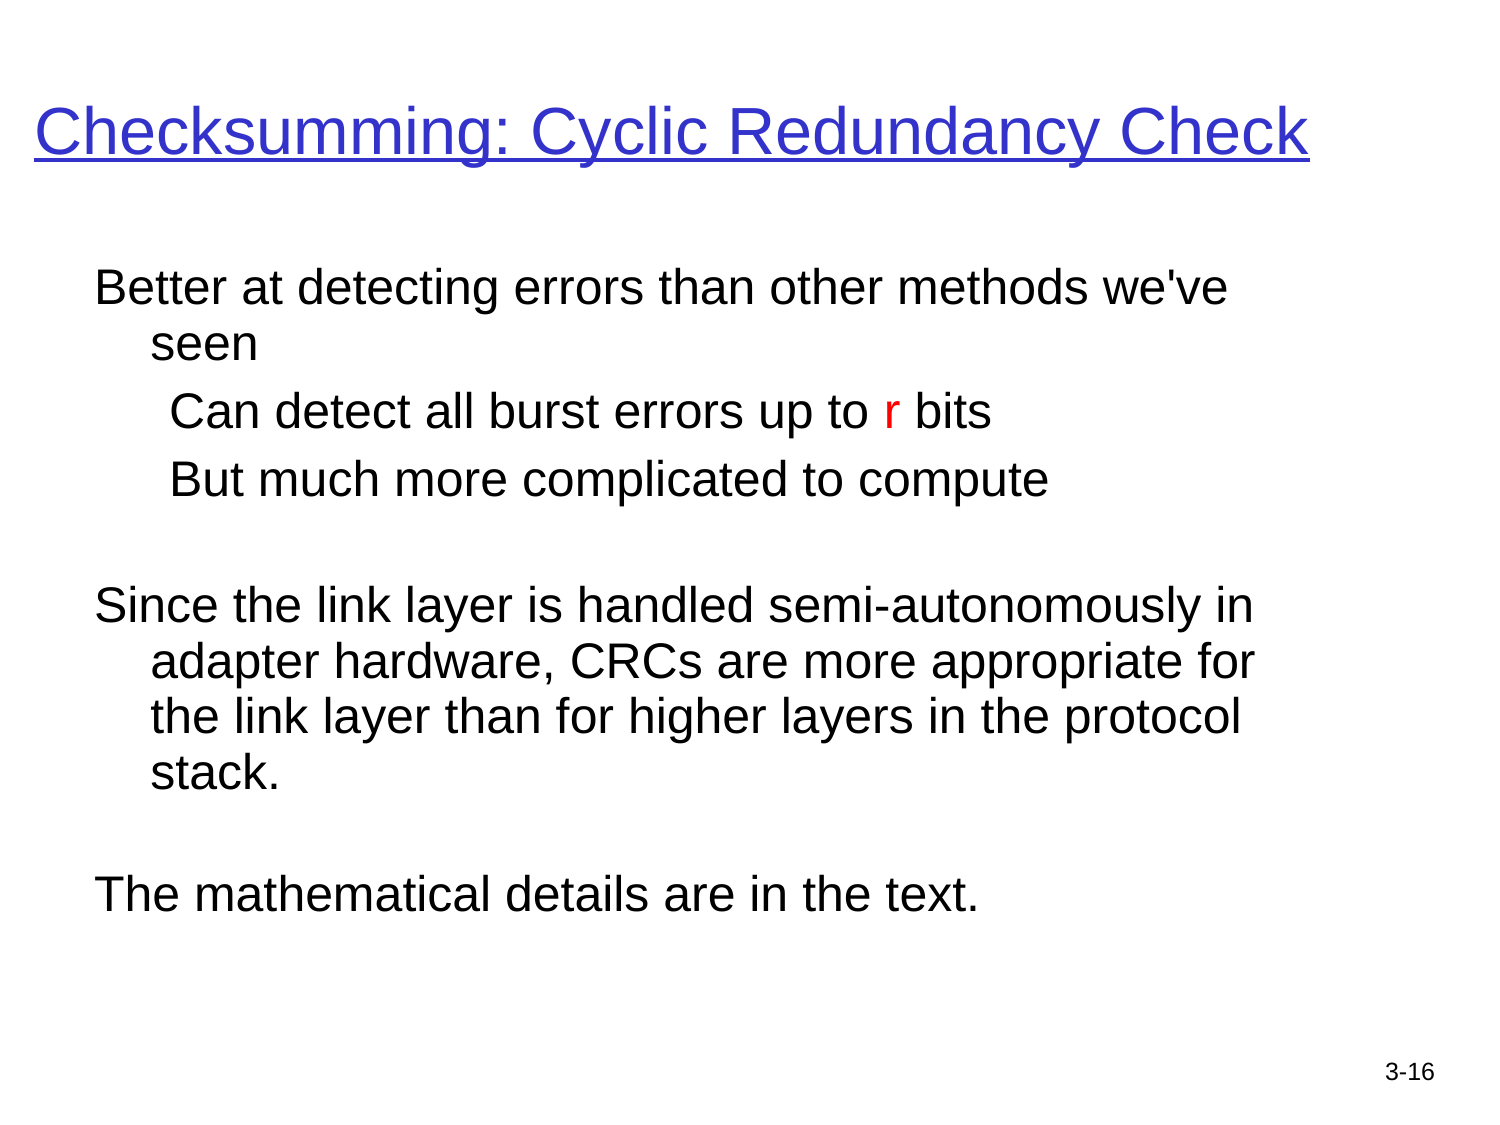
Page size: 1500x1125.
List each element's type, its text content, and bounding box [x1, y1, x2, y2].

list Better at detecting errors than other methods we've seen Can detect all burst errors up to r bits But much more complicated to compute Since the link layer is handled semi-autonomously in adapter hardware, CRCs are more appropriate for the link layer than for higher layers in the protocol stack. The mathematical details are in the text. [79, 251, 1355, 930]
title Checksumming: Cyclic Redundancy Check [19, 37, 1479, 225]
